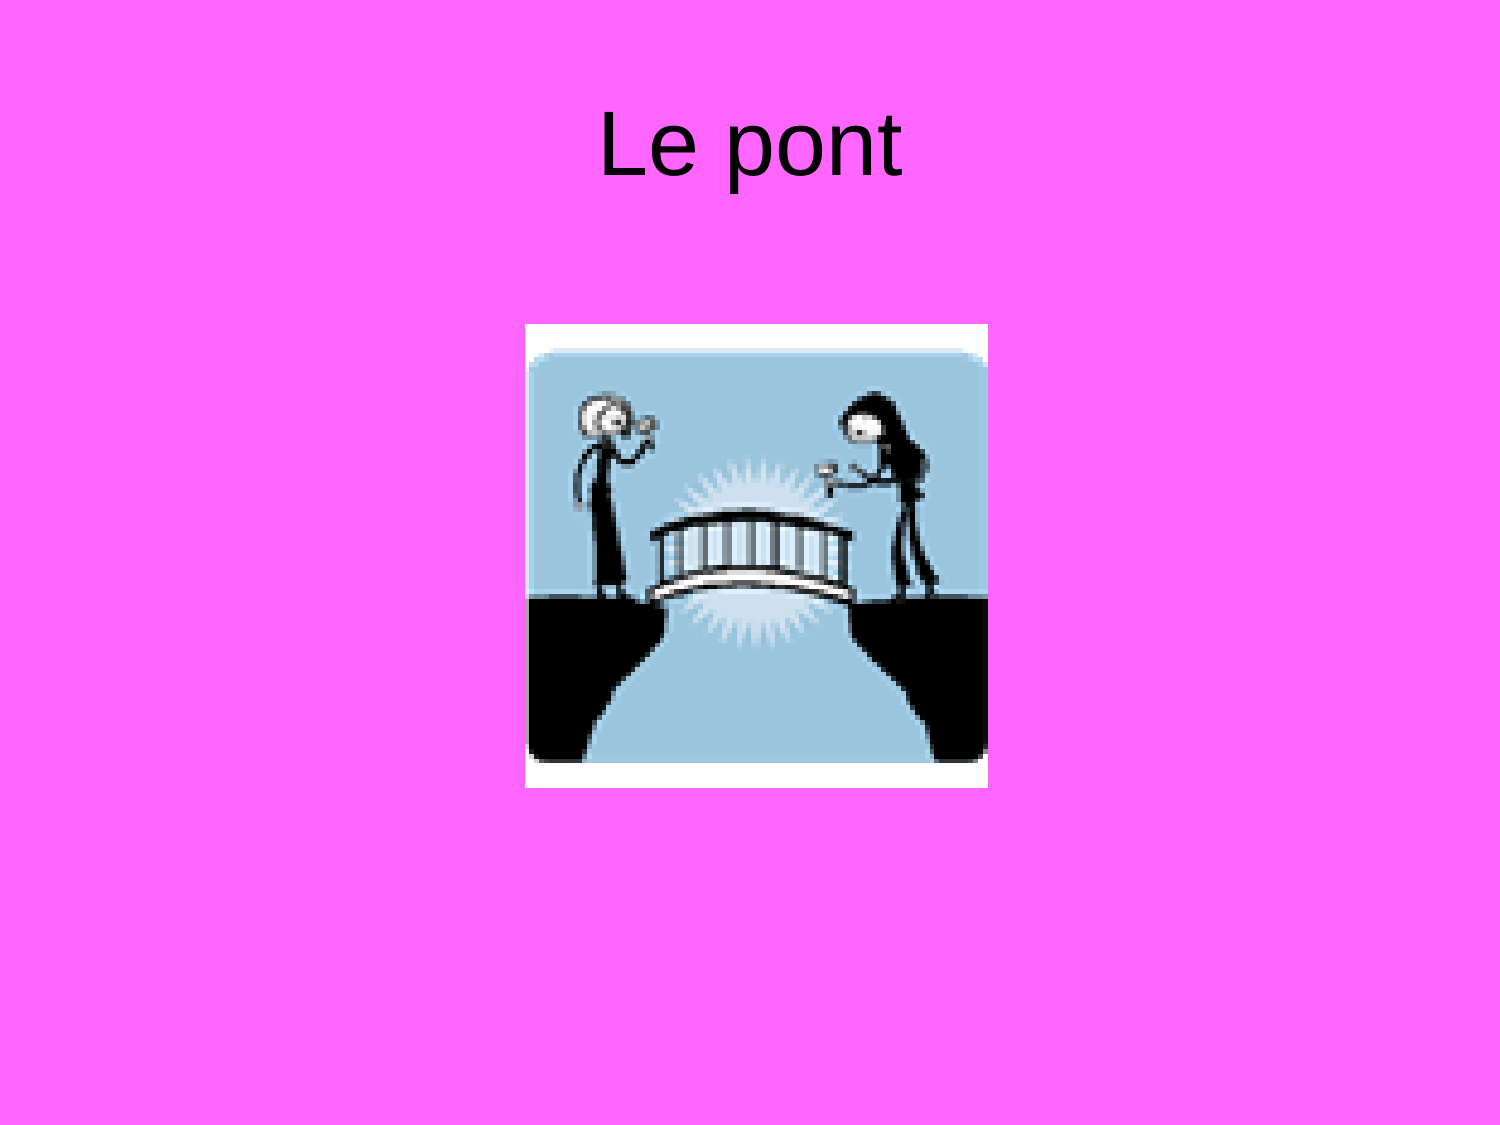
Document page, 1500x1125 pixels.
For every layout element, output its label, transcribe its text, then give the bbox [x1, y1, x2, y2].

picture [525, 324, 988, 788]
title Le pont [75, 45, 1426, 233]
